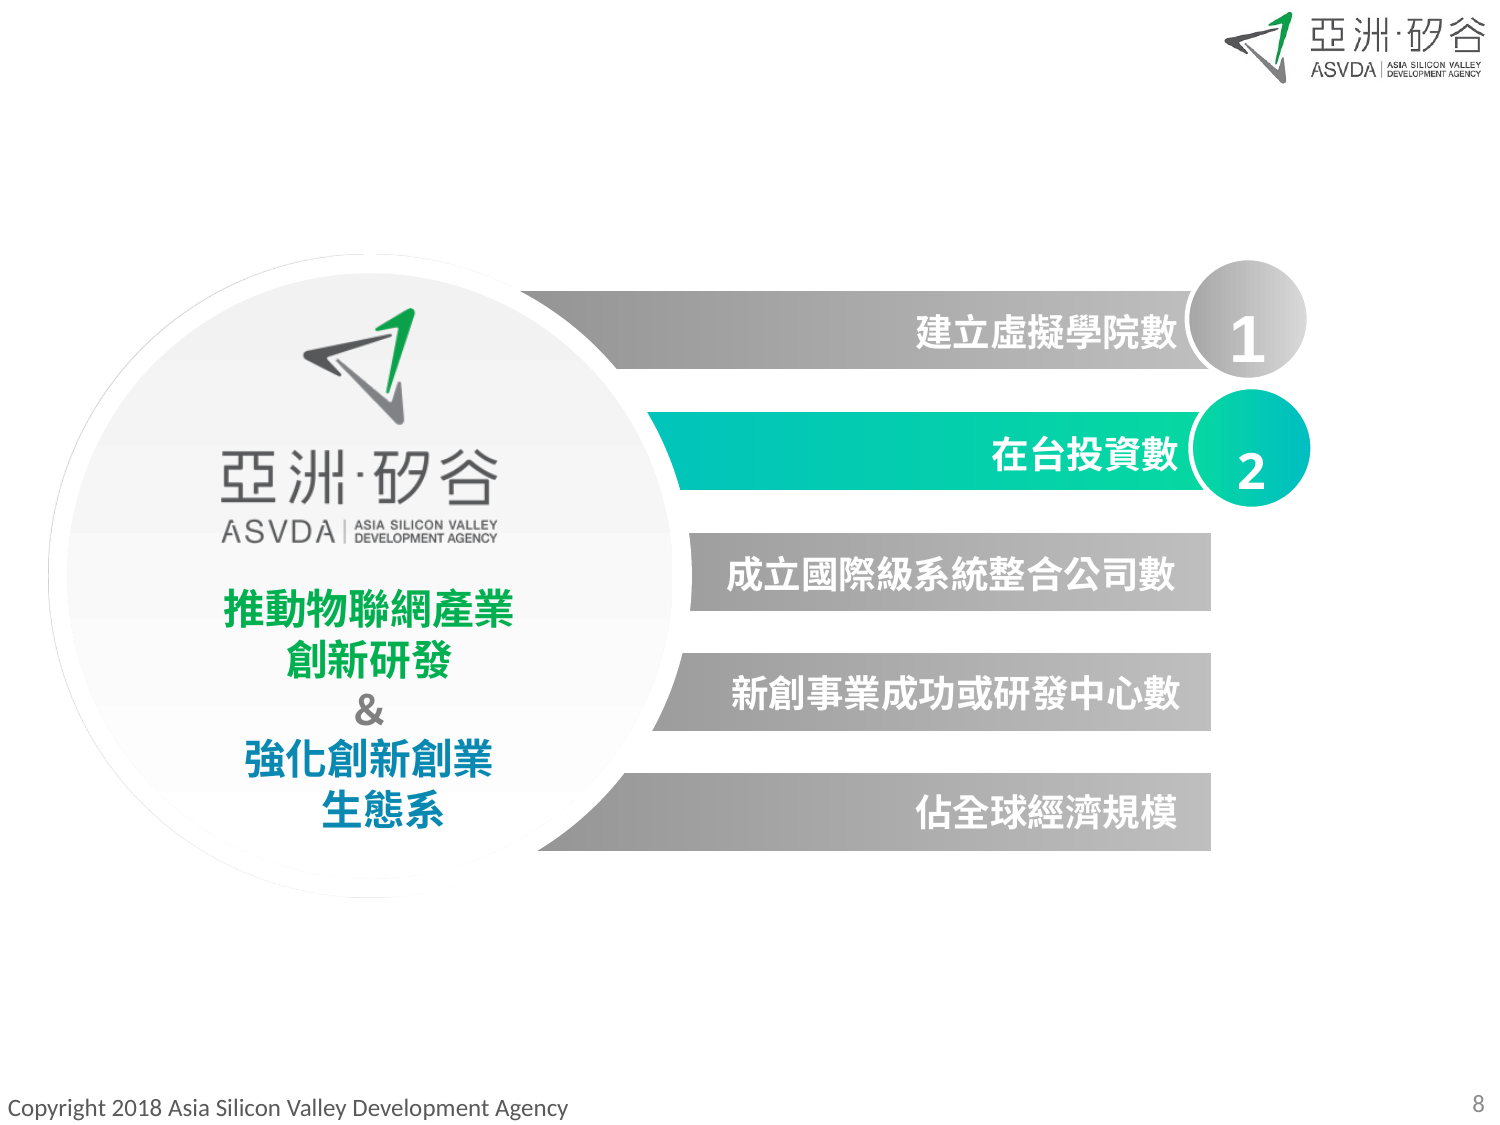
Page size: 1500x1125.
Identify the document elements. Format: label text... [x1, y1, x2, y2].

text_box 新創事業成功或研發中心數 [716, 662, 1197, 723]
text_box 推動物聯網產業 創新研發 ＆ 強化創新創業 生態系 [200, 575, 539, 841]
picture [1214, 0, 1500, 100]
text_box [1282, 268, 1310, 370]
text_box 2 [1222, 384, 1281, 508]
text_box 在台投資數 [712, 423, 1194, 484]
text_box 建立虛擬學院數 [900, 302, 1193, 362]
slide_number <編號> [1438, 1079, 1500, 1125]
text_box [1190, 394, 1222, 502]
text_box 佔全球經濟規模 [900, 781, 1193, 842]
text_box 成立國際級系統整合公司數 [711, 543, 1201, 604]
text_box 1 [1214, 243, 1282, 384]
text_box [48, 254, 1214, 898]
text_box [1281, 394, 1313, 502]
picture [221, 308, 498, 545]
